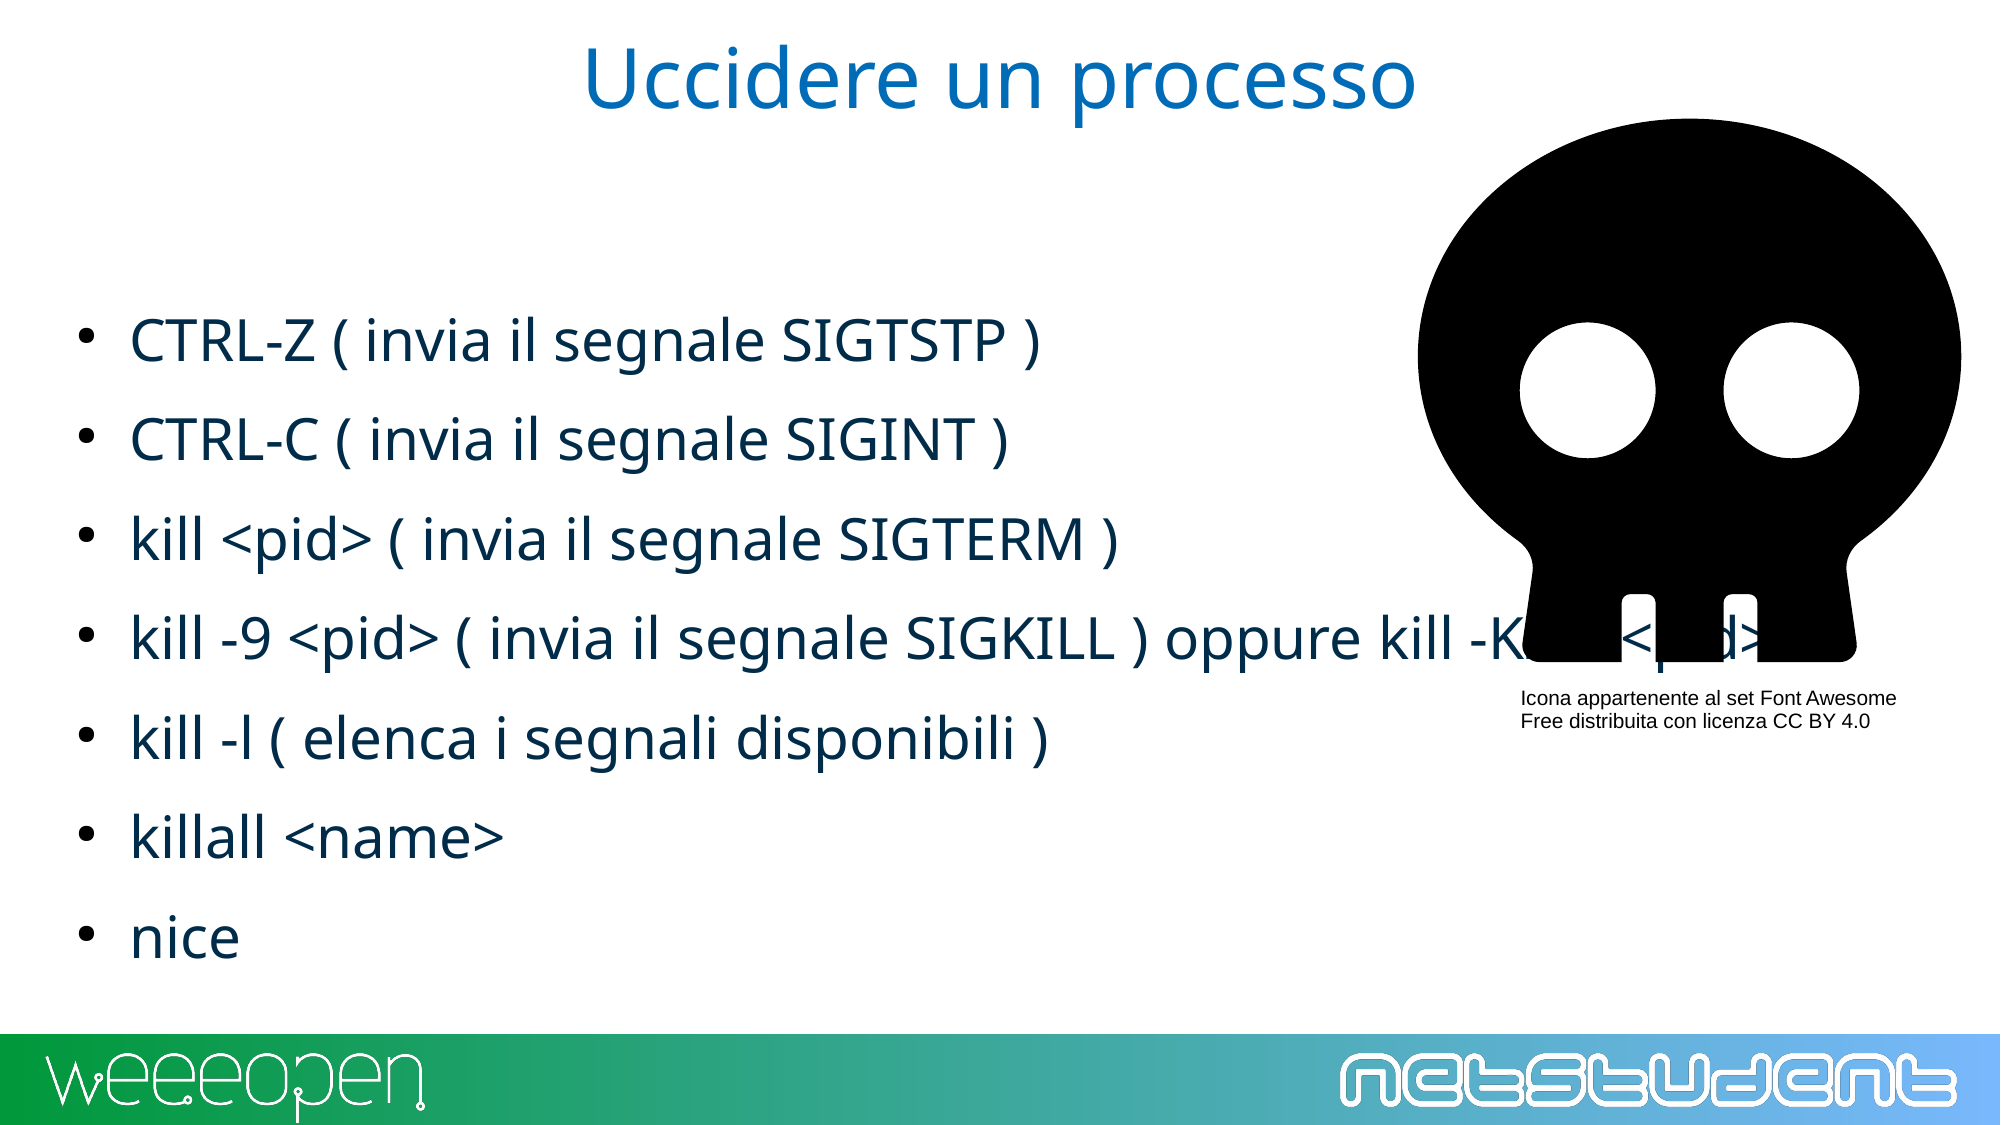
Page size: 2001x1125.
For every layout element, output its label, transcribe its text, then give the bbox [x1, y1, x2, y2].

picture [1340, 1053, 1957, 1107]
list CTRL-Z ( invia il segnale SIGTSTP ) CTRL-C ( invia il segnale SIGINT ) kill <pid> ( invia il segnale SIGTERM ) kill -9 <pid> ( invia il segnale SIGKILL ) oppure kill -KILL <pid> kill -l ( elenca i segnali disponibili ) killall <name> nice [43, 295, 1959, 1010]
text_box Icona appartenente al set Font Awesome Free distribuita con licenza CC BY 4.0 [1505, 679, 1920, 741]
picture [1417, 118, 1962, 663]
title Uccidere un processo [43, 29, 1959, 247]
picture [45, 1053, 425, 1123]
